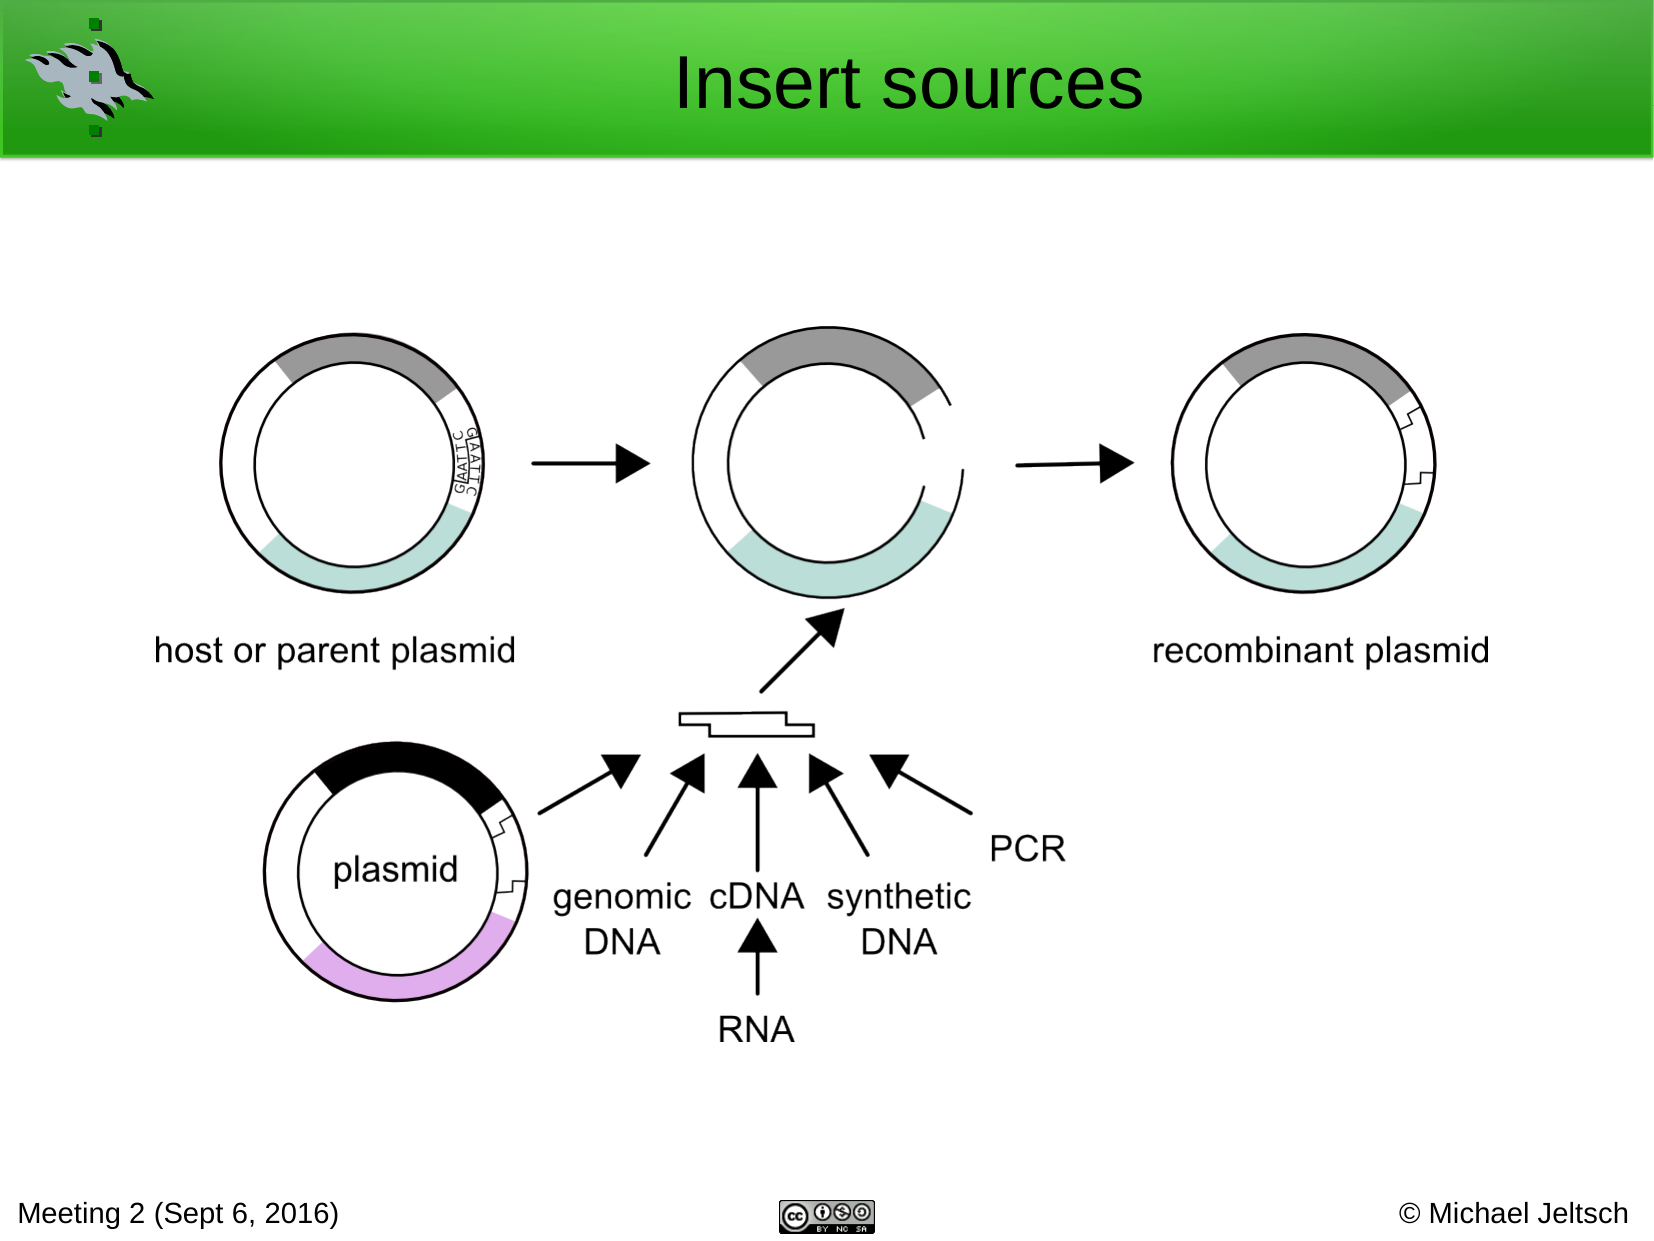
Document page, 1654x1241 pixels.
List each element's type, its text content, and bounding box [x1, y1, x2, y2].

title Insert sources [342, 11, 1477, 154]
picture [779, 1200, 875, 1234]
picture [156, 326, 1488, 1042]
